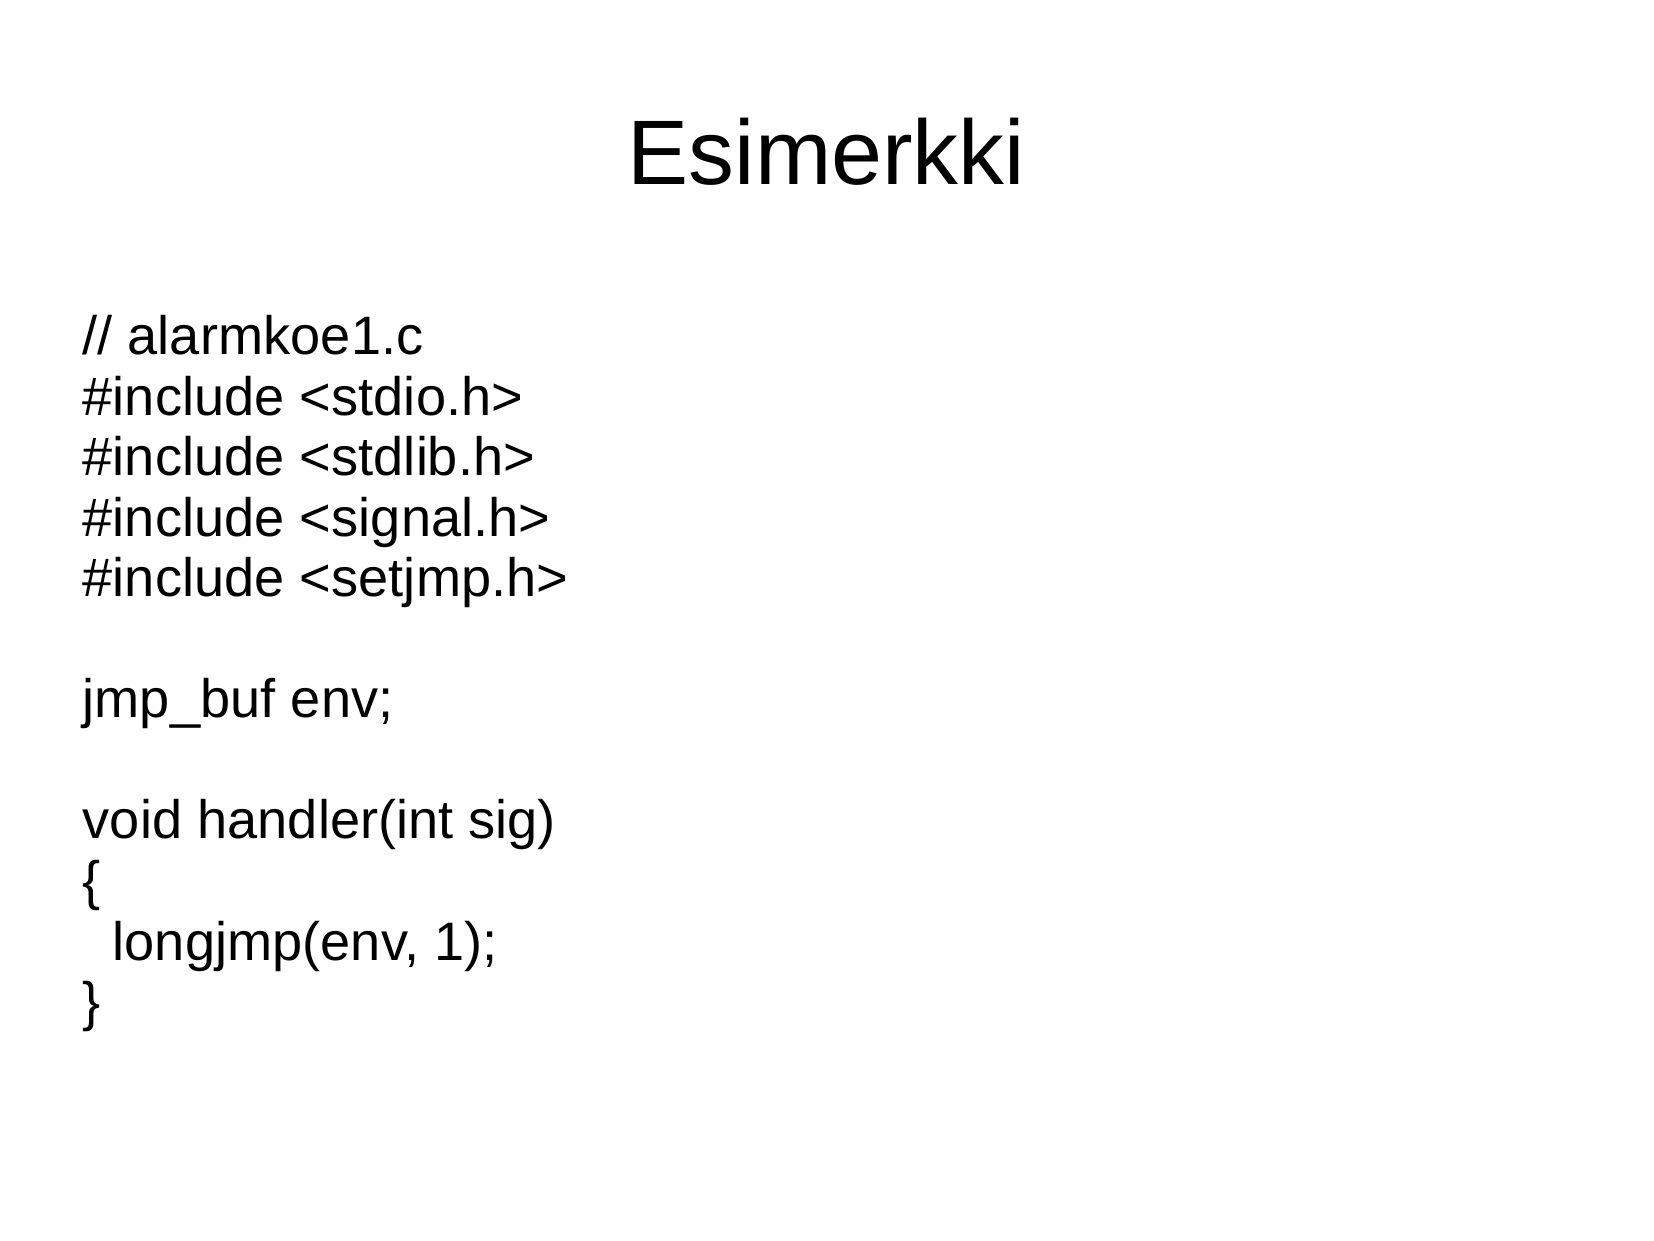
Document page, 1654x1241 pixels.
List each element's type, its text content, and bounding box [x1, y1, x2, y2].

subtitle // alarmkoe1.c #include <stdio.h> #include <stdlib.h> #include <signal.h> #include <setjmp.h> jmp_buf env; void handler(int sig) { longjmp(env, 1); } [82, 297, 1571, 1102]
title Esimerkki [82, 56, 1571, 250]
